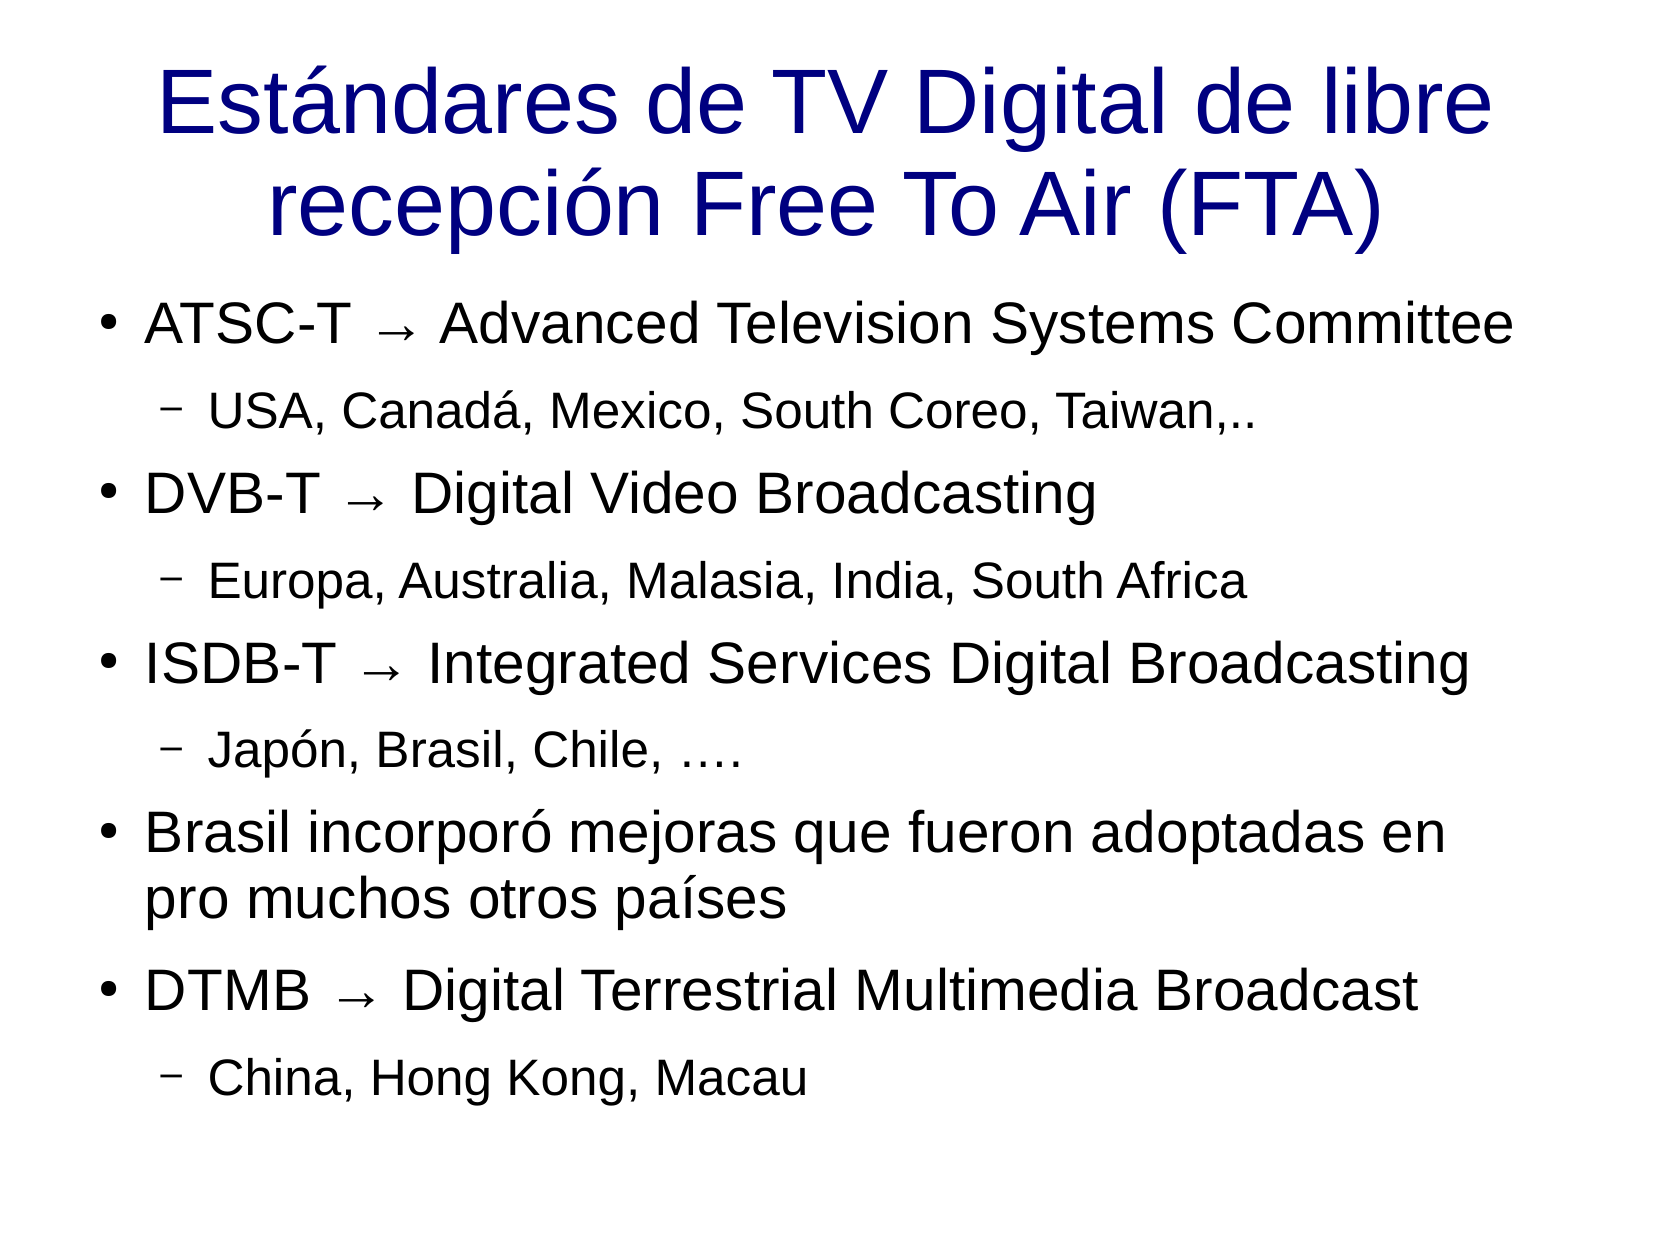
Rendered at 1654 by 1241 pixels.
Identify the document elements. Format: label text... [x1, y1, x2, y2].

title Estándares de TV Digital de libre recepción Free To Air (FTA) [82, 49, 1571, 257]
list ATSC-T → Advanced Television Systems Committee USA, Canadá, Mexico, South Coreo, Taiwan,.. DVB-T → Digital Video Broadcasting Europa, Australia, Malasia, India, South Africa ISDB-T → Integrated Services Digital Broadcasting Japón, Brasil, Chile, …. Brasil incorporó mejoras que fueron adoptadas en pro muchos otros países DTMB → Digital Terrestrial Multimedia Broadcast China, Hong Kong, Macau [82, 290, 1538, 1121]
